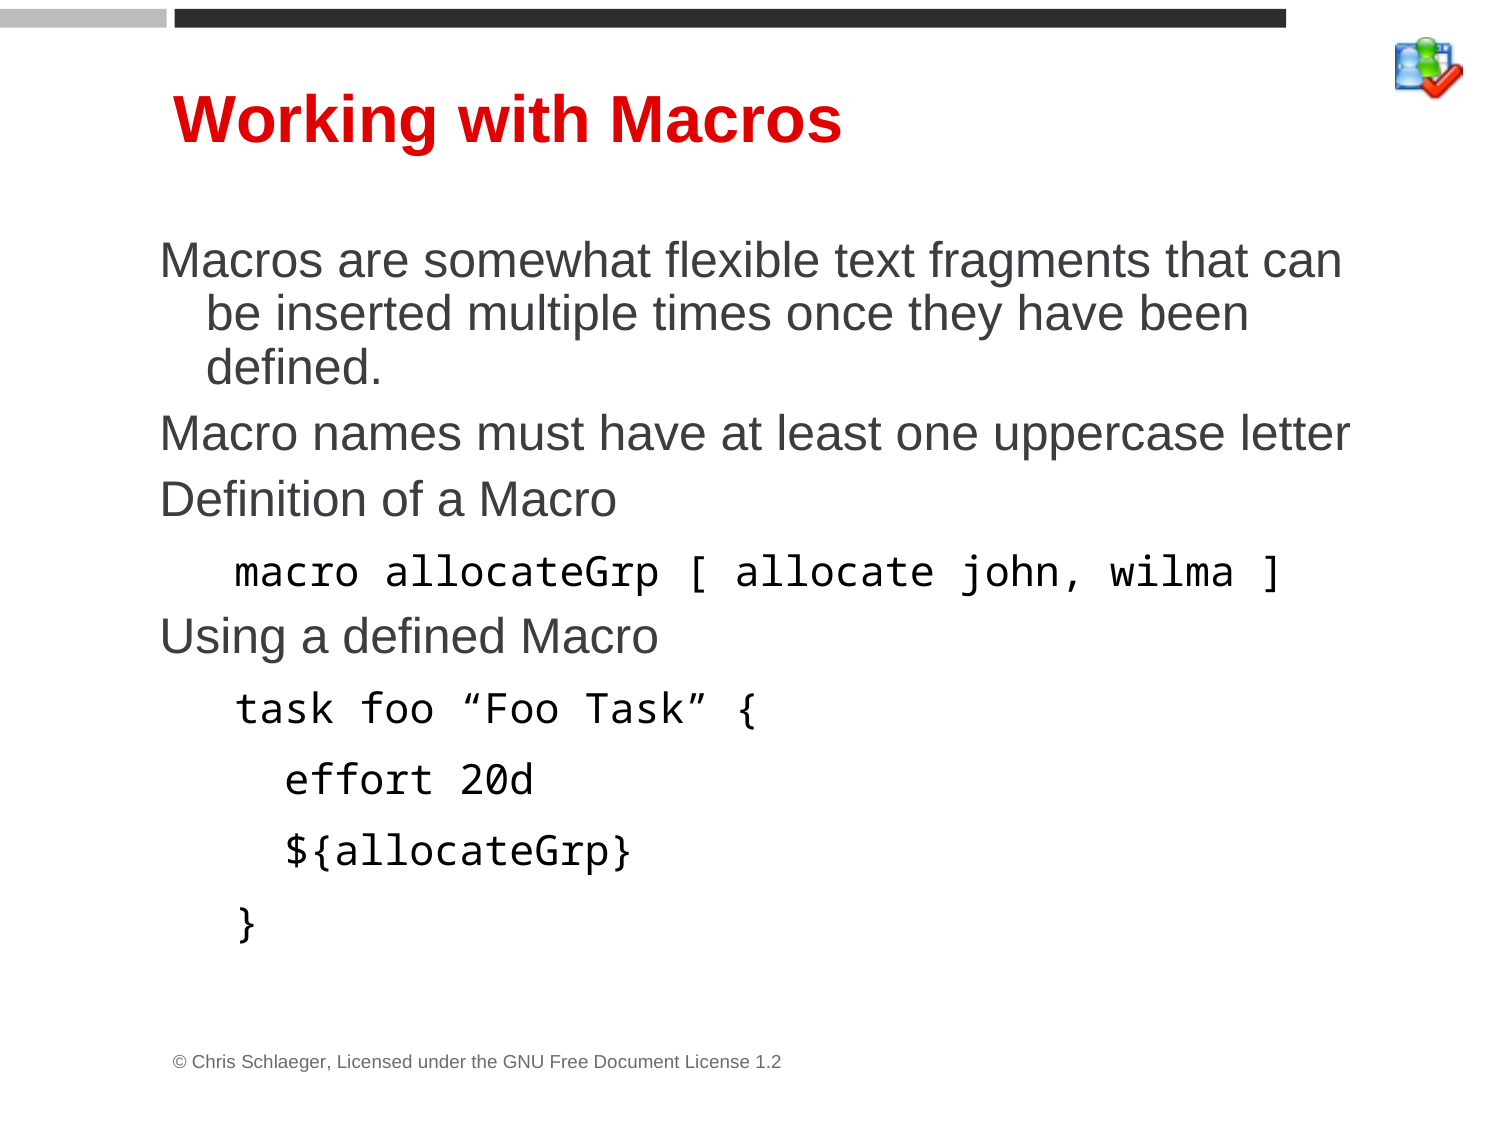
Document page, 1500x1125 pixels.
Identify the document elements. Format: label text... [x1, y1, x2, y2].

list Macros are somewhat flexible text fragments that can be inserted multiple times once they have been defined. Macro names must have at least one uppercase letter Definition of a Macro macro allocateGrp [ allocate john, wilma ] Using a defined Macro task foo “Foo Task” { effort 20d ${allocateGrp} } [159, 234, 1395, 1080]
picture [1395, 37, 1463, 105]
title Working with Macros [173, 41, 1395, 205]
